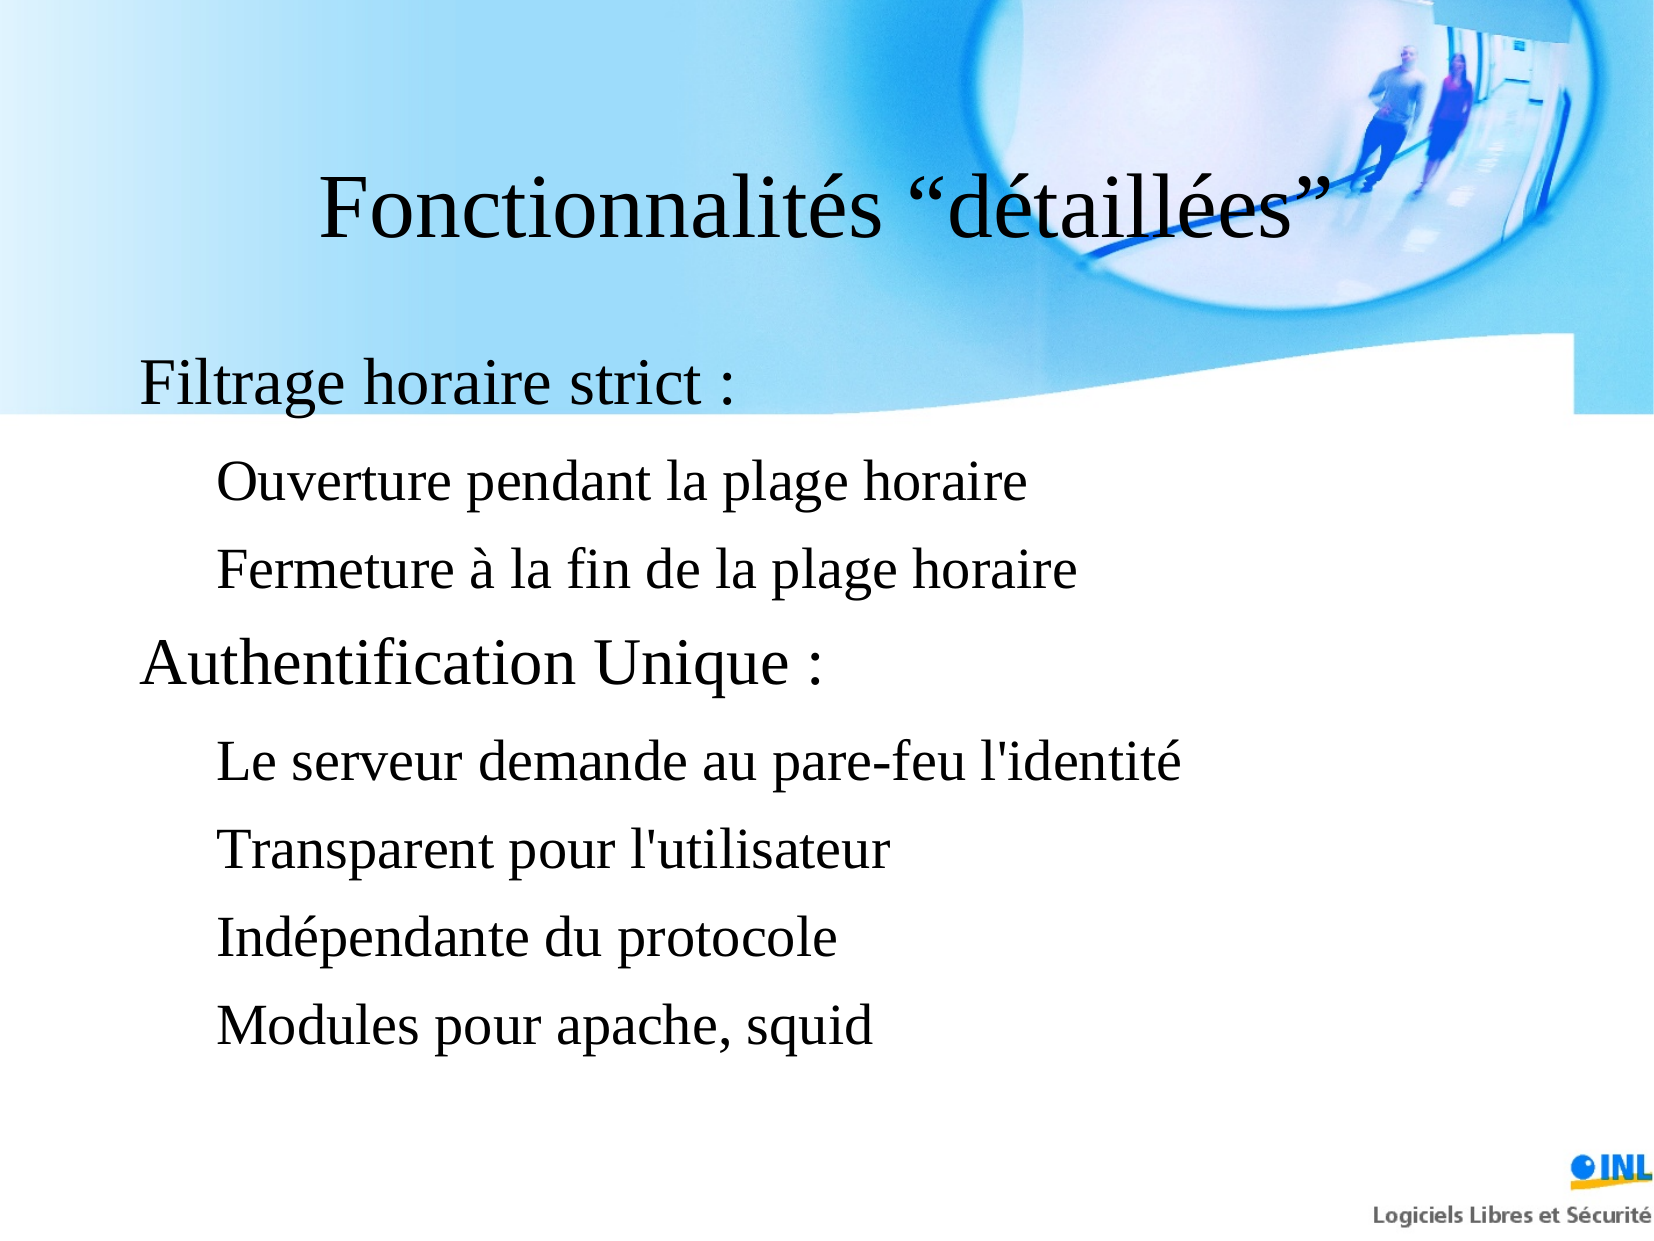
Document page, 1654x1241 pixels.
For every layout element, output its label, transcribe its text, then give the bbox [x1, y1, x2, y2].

picture [0, 0, 1654, 1241]
title Fonctionnalités “détaillées” [121, 102, 1534, 311]
list Filtrage horaire strict : Ouverture pendant la plage horaire Fermeture à la fin de la plage horaire Authentification Unique : Le serveur demande au pare-feu l'identité Transparent pour l'utilisateur Indépendante du protocole Modules pour apache, squid [121, 344, 1534, 1127]
